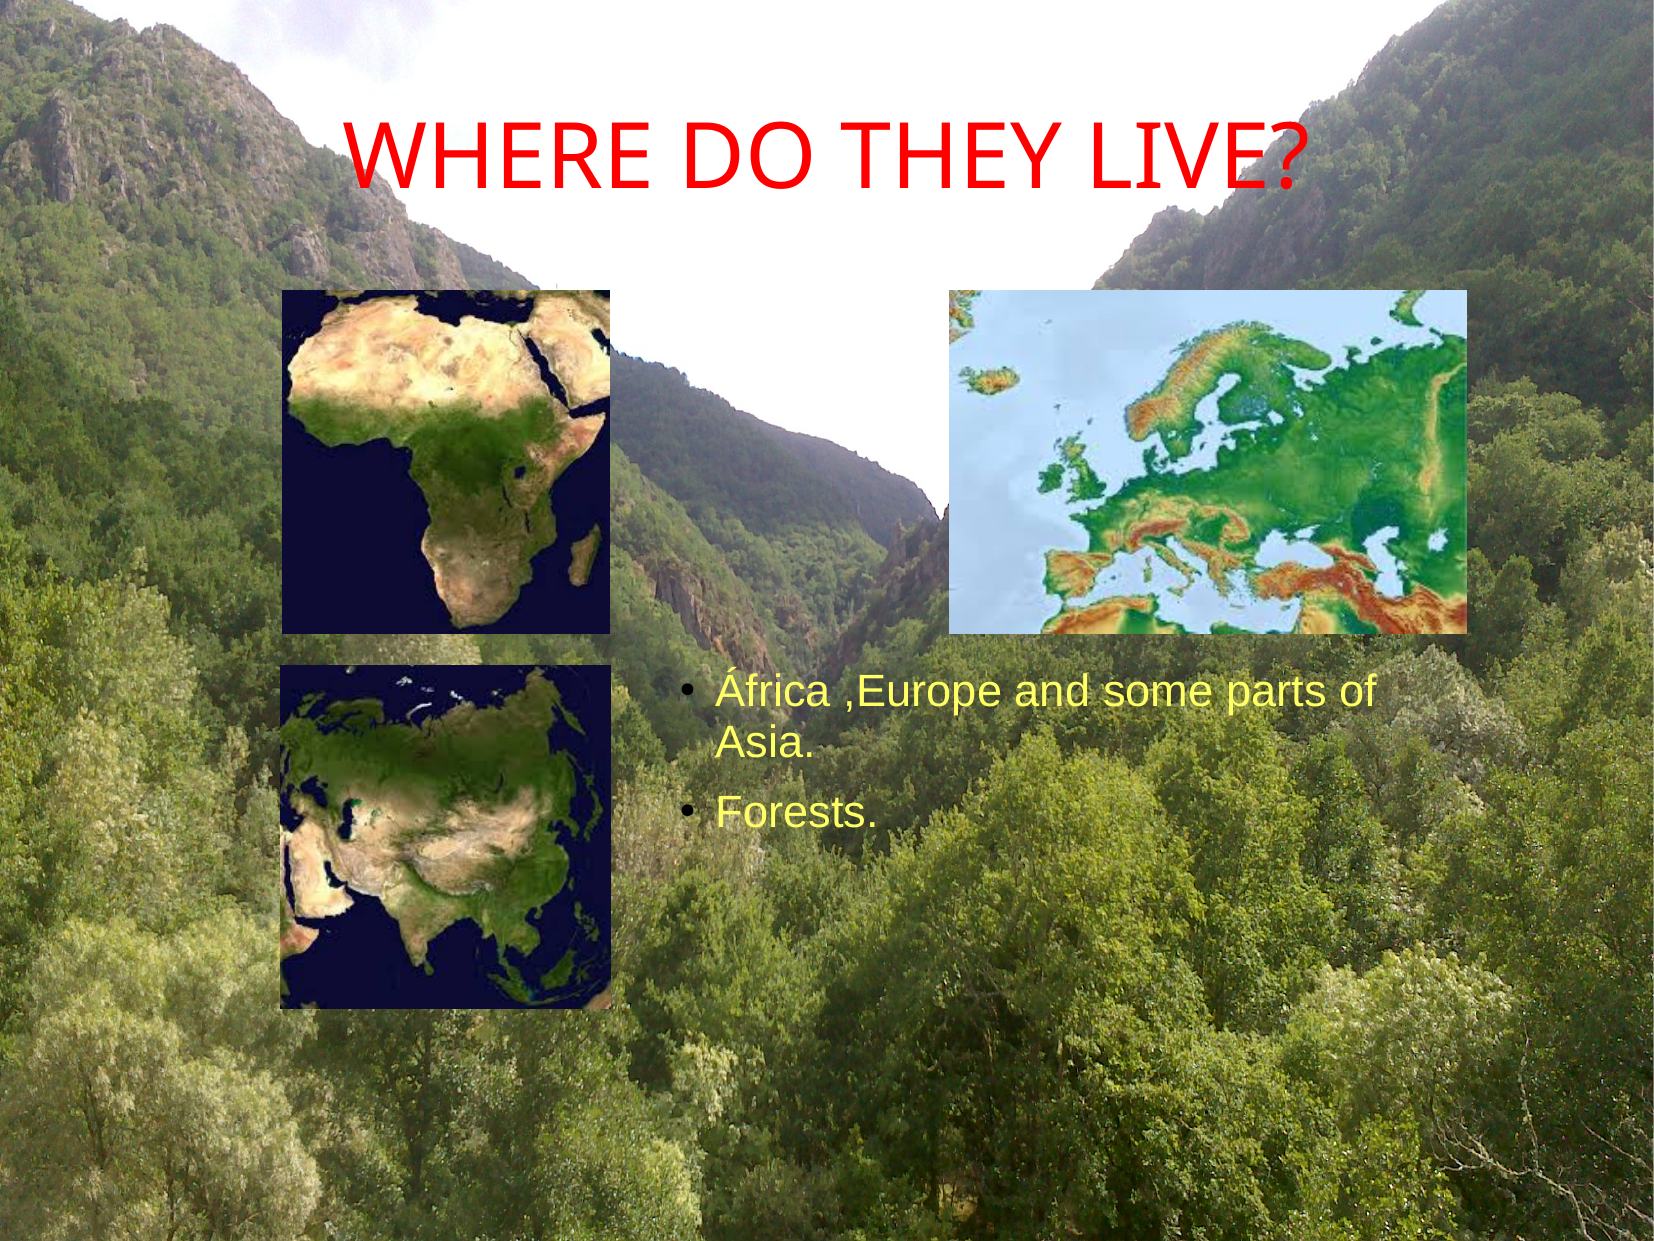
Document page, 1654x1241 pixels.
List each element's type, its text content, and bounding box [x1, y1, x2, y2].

list África ,Europe and some parts of Asia. Forests. [667, 665, 1380, 839]
title WHERE DO THEY LIVE? [82, 49, 1571, 257]
picture [0, 0, 1654, 1241]
